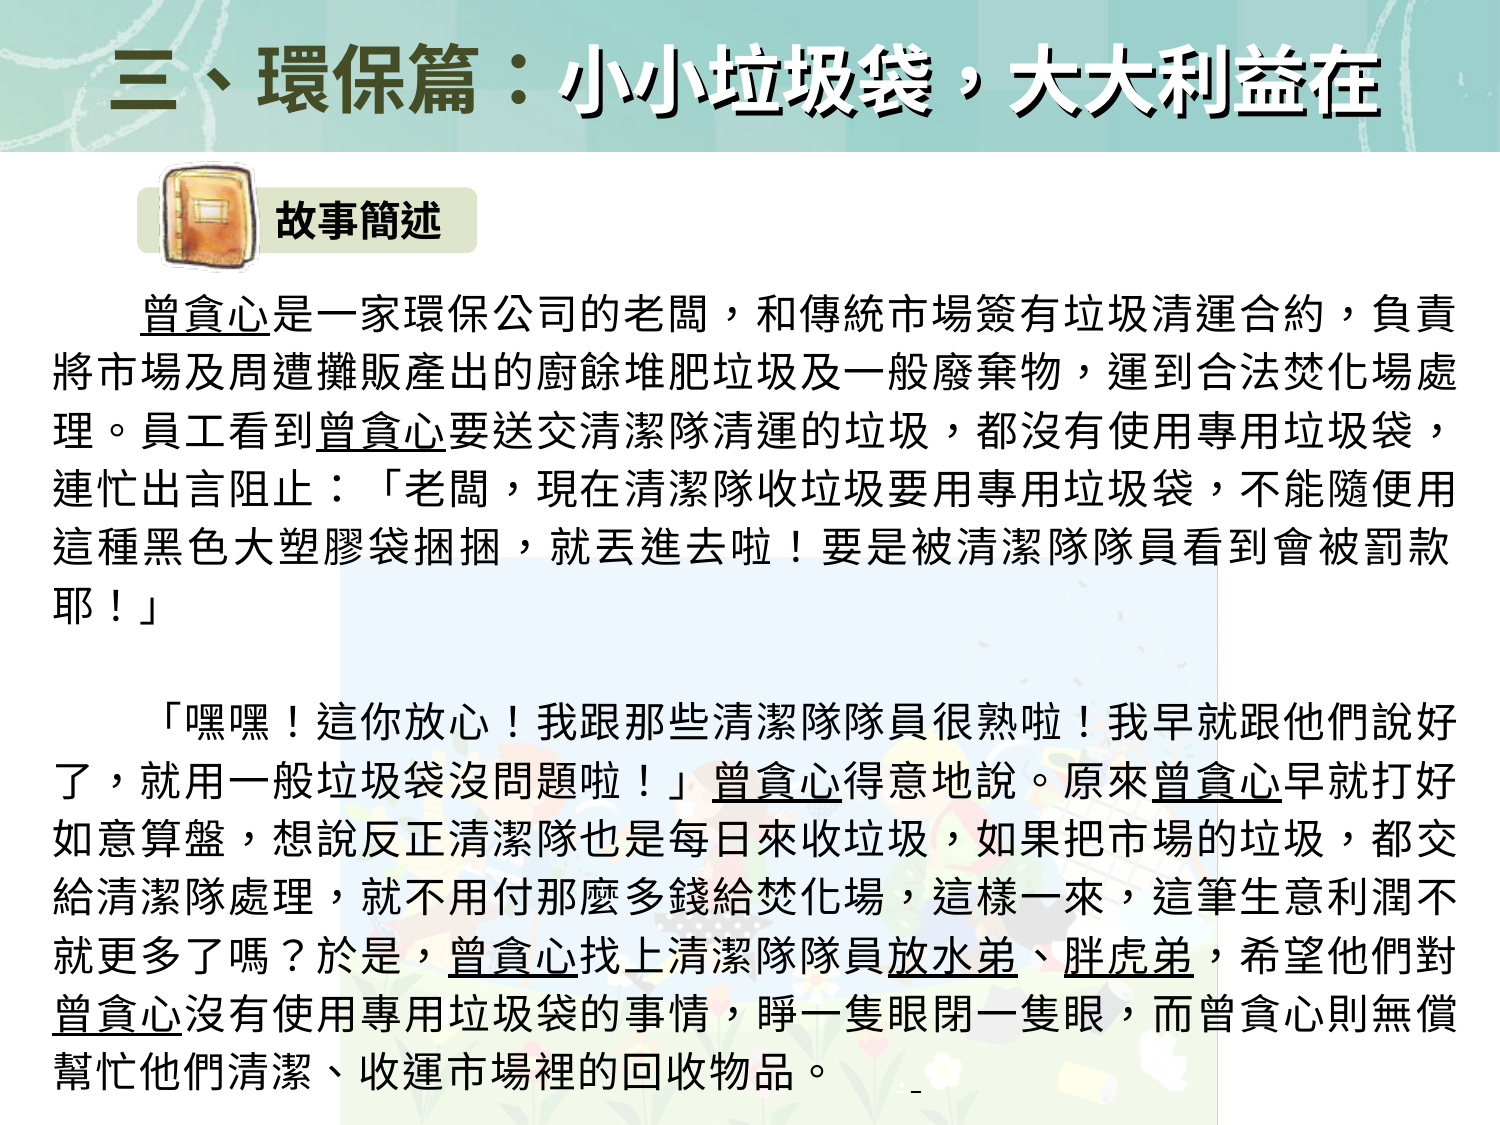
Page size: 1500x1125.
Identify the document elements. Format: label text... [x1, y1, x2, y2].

picture [152, 160, 266, 274]
text_box 曾貪心是一家環保公司的老闆，和傳統市場簽有垃圾清運合約，負責將市場及周遭攤販產出的廚餘堆肥垃圾及一般廢棄物，運到合法焚化場處理。員工看到曾貪心要送交清潔隊清運的垃圾，都沒有使用專用垃圾袋，連忙出言阻止：「老闆，現在清潔隊收垃圾要用專用垃圾袋，不能隨便用這種黑色大塑膠袋捆捆，就丟進去啦！要是被清潔隊隊員看到會被罰款耶！」 「嘿嘿！這你放心！我跟那些清潔隊隊員很熟啦！我早就跟他們說好了，就用一般垃圾袋沒問題啦！」曾貪心得意地說。原來曾貪心早就打好如意算盤，想說反正清潔隊也是每日來收垃圾，如果把市場的垃圾，都交給清潔隊處理，就不用付那麼多錢給焚化場，這樣一來，這筆生意利潤不就更多了嗎？於是，曾貪心找上清潔隊隊員放水弟、胖虎弟，希望他們對曾貪心沒有使用專用垃圾袋的事情，睜一隻眼閉一隻眼，而曾貪心則無償幫忙他們清潔、收運市場裡的回收物品。 . [37, 271, 1475, 1112]
text_box [0, 152, 1500, 1125]
text_box 故事簡述 [266, 187, 460, 254]
text_box 三、環保篇：小小垃圾袋，大大利益在 [91, 25, 1409, 132]
